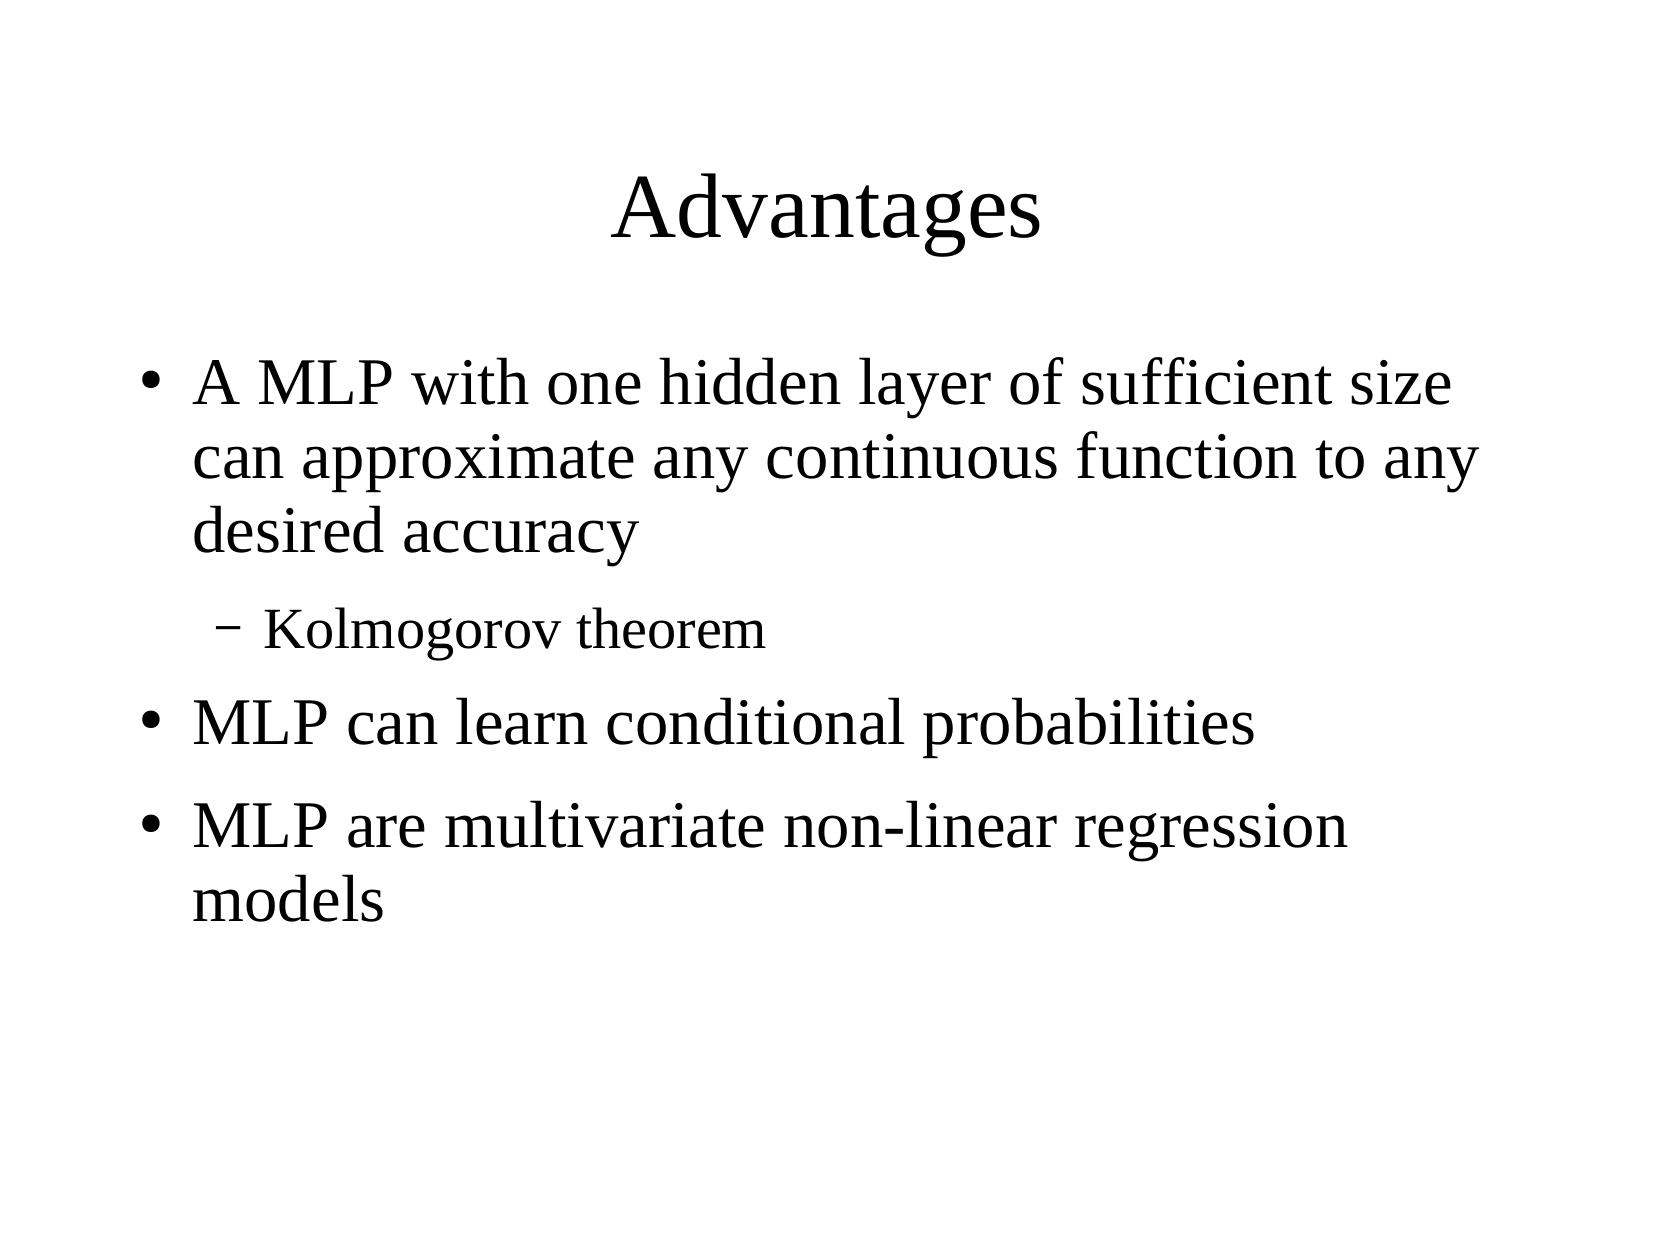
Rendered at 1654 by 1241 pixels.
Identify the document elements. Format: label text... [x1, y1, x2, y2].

list A MLP with one hidden layer of sufficient size can approximate any continuous function to any desired accuracy Kolmogorov theorem MLP can learn conditional probabilities MLP are multivariate non-linear regression models [121, 344, 1534, 1127]
title Advantages [121, 102, 1534, 311]
